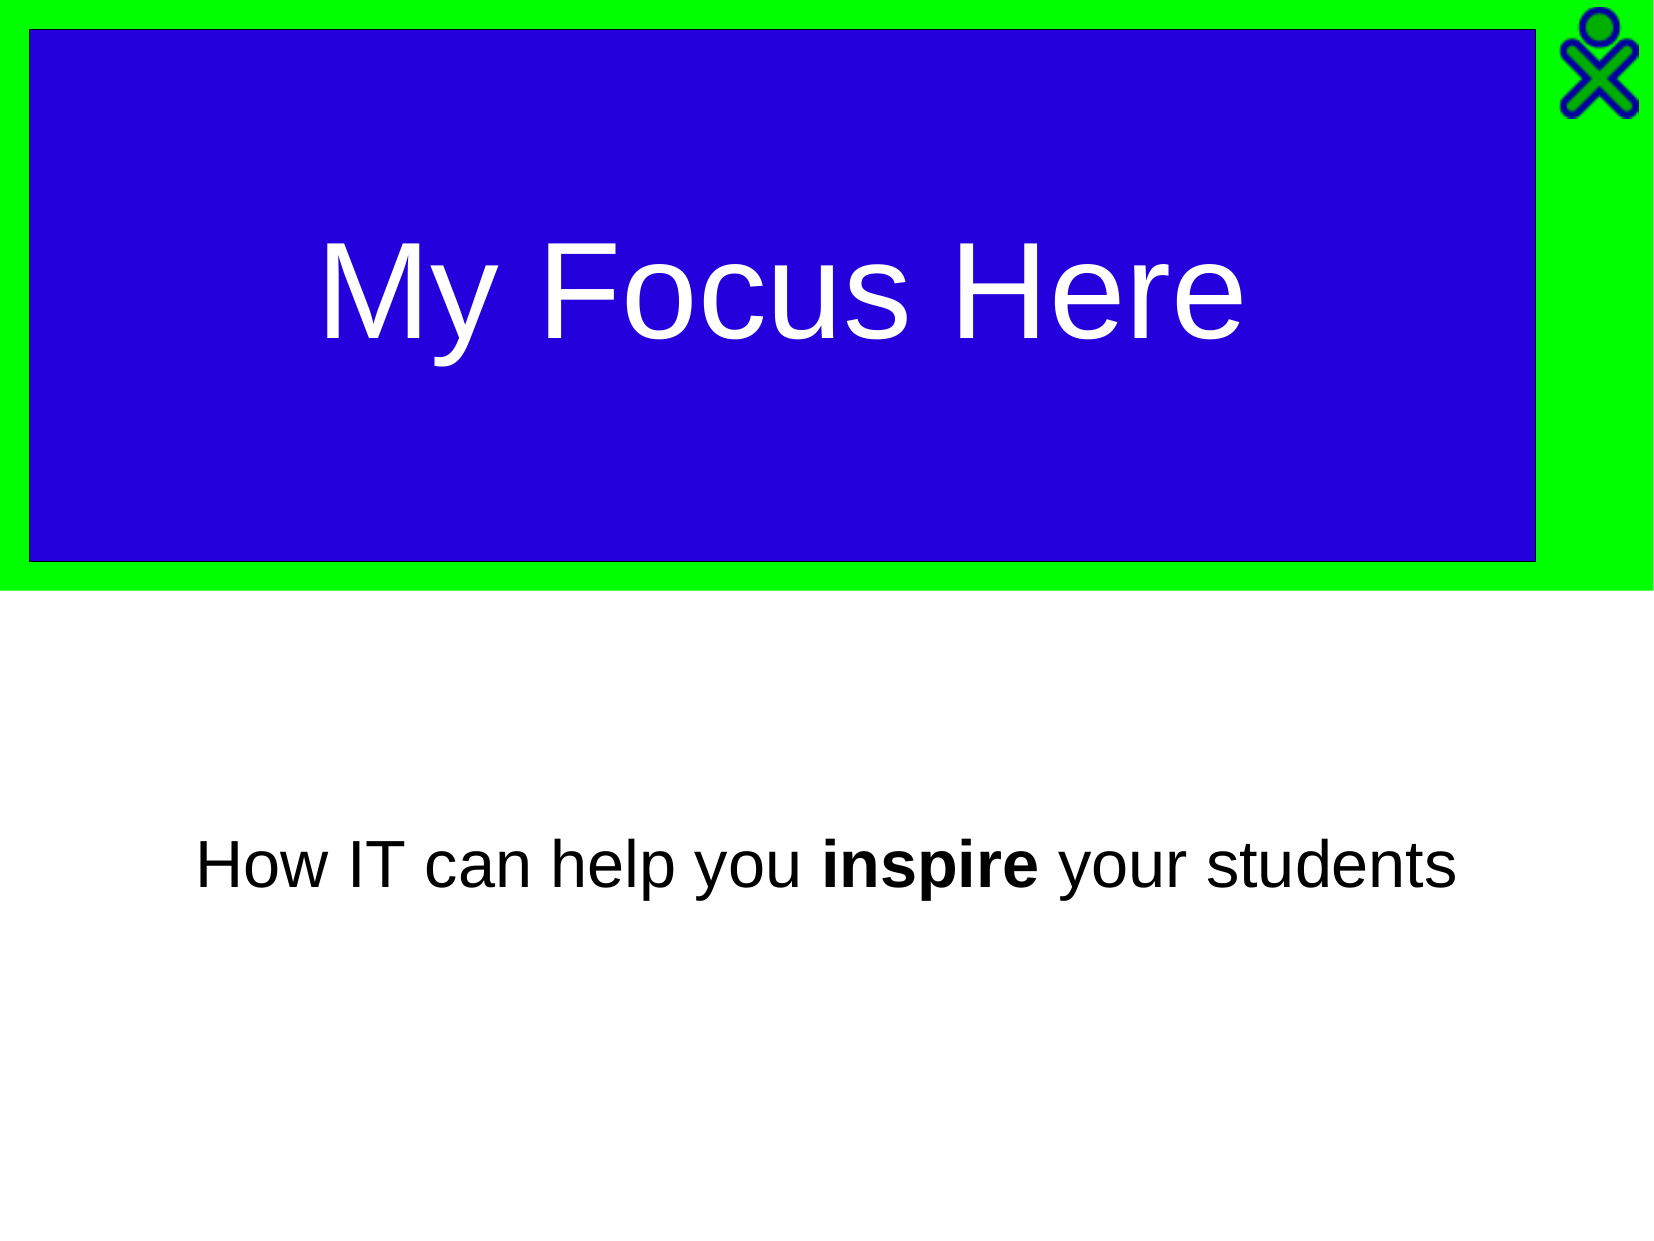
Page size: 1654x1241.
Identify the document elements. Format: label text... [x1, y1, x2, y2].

picture [1559, 7, 1639, 119]
subtitle How IT can help you inspire your students [82, 627, 1571, 1102]
title My Focus Here [59, 49, 1506, 532]
